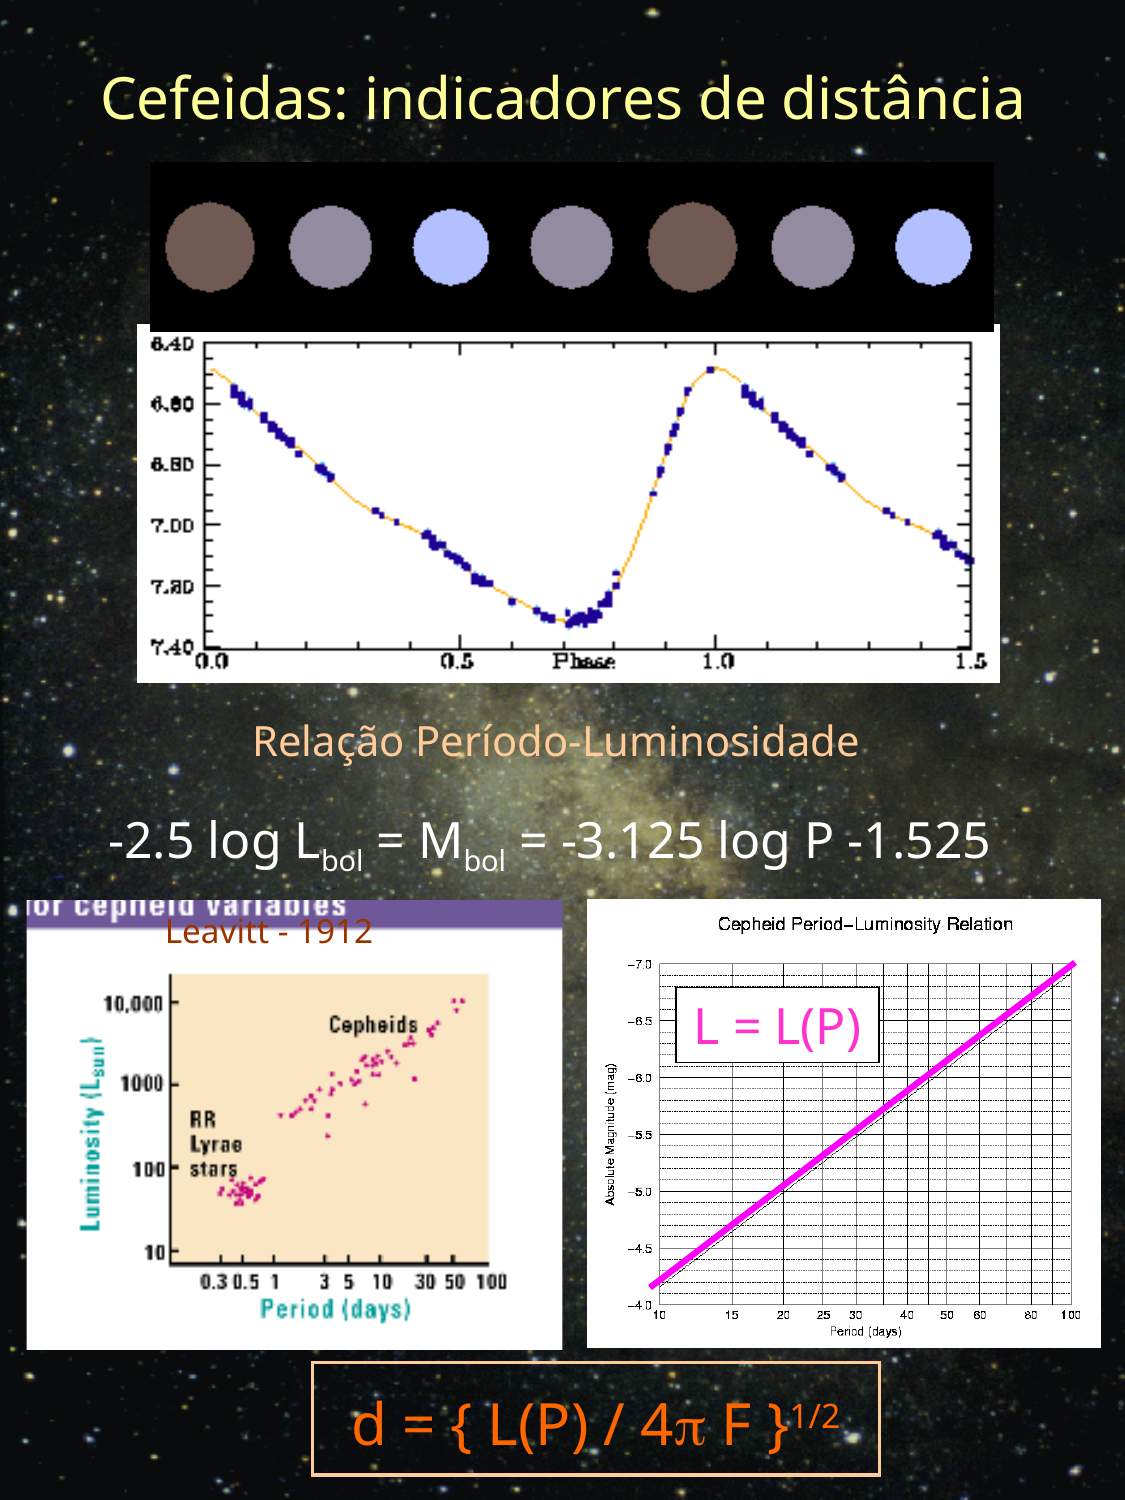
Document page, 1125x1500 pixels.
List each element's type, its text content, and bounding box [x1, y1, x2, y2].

picture [137, 162, 1000, 683]
picture [26, 900, 563, 1350]
picture [587, 899, 1101, 1348]
text_box L = L(P) [679, 983, 877, 1067]
text_box Leavitt - 1912 [149, 899, 423, 961]
text_box Relação Período-Luminosidade -2.5 log Lbol = Mbol = -3.125 log P -1.525 [75, 712, 1038, 879]
text_box Cefeidas: indicadores de distância [85, 49, 1041, 145]
text_box d = { L(P) / 4 F }1/2 [314, 1387, 878, 1467]
